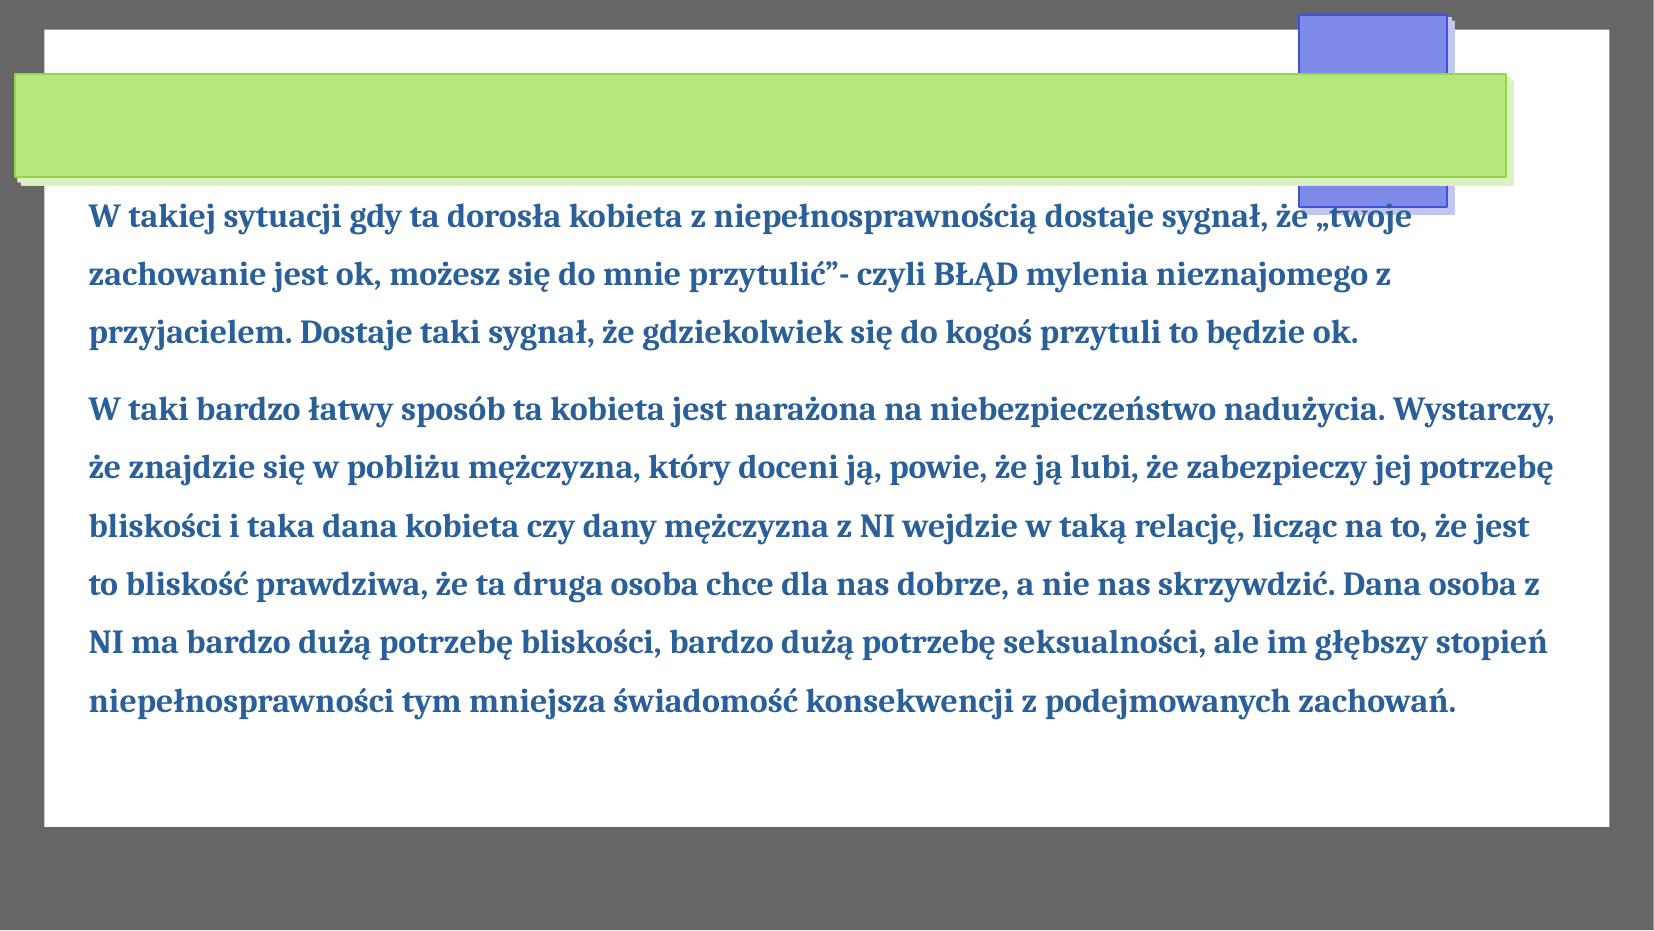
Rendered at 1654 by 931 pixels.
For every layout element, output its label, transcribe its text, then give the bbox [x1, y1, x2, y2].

list W takiej sytuacji gdy ta dorosła kobieta z niepełnosprawnością dostaje sygnał, że „twoje zachowanie jest ok, możesz się do mnie przytulić”- czyli BŁĄD mylenia nieznajomego z przyjacielem. Dostaje taki sygnał, że gdziekolwiek się do kogoś przytuli to będzie ok. W taki bardzo łatwy sposób ta kobieta jest narażona na niebezpieczeństwo nadużycia. Wystarczy, że znajdzie się w pobliżu mężczyzna, który doceni ją, powie, że ją lubi, że zabezpieczy jej potrzebę bliskości i taka dana kobieta czy dany mężczyzna z NI wejdzie w taką relację, licząc na to, że jest to bliskość prawdziwa, że ta druga osoba chce dla nas dobrze, a nie nas skrzywdzić. Dana osoba z NI ma bardzo dużą potrzebę bliskości, bardzo dużą potrzebę seksualności, ale im głębszy stopień niepełnosprawności tym mniejsza świadomość konsekwencji z podejmowanych zachowań. [88, 177, 1565, 768]
